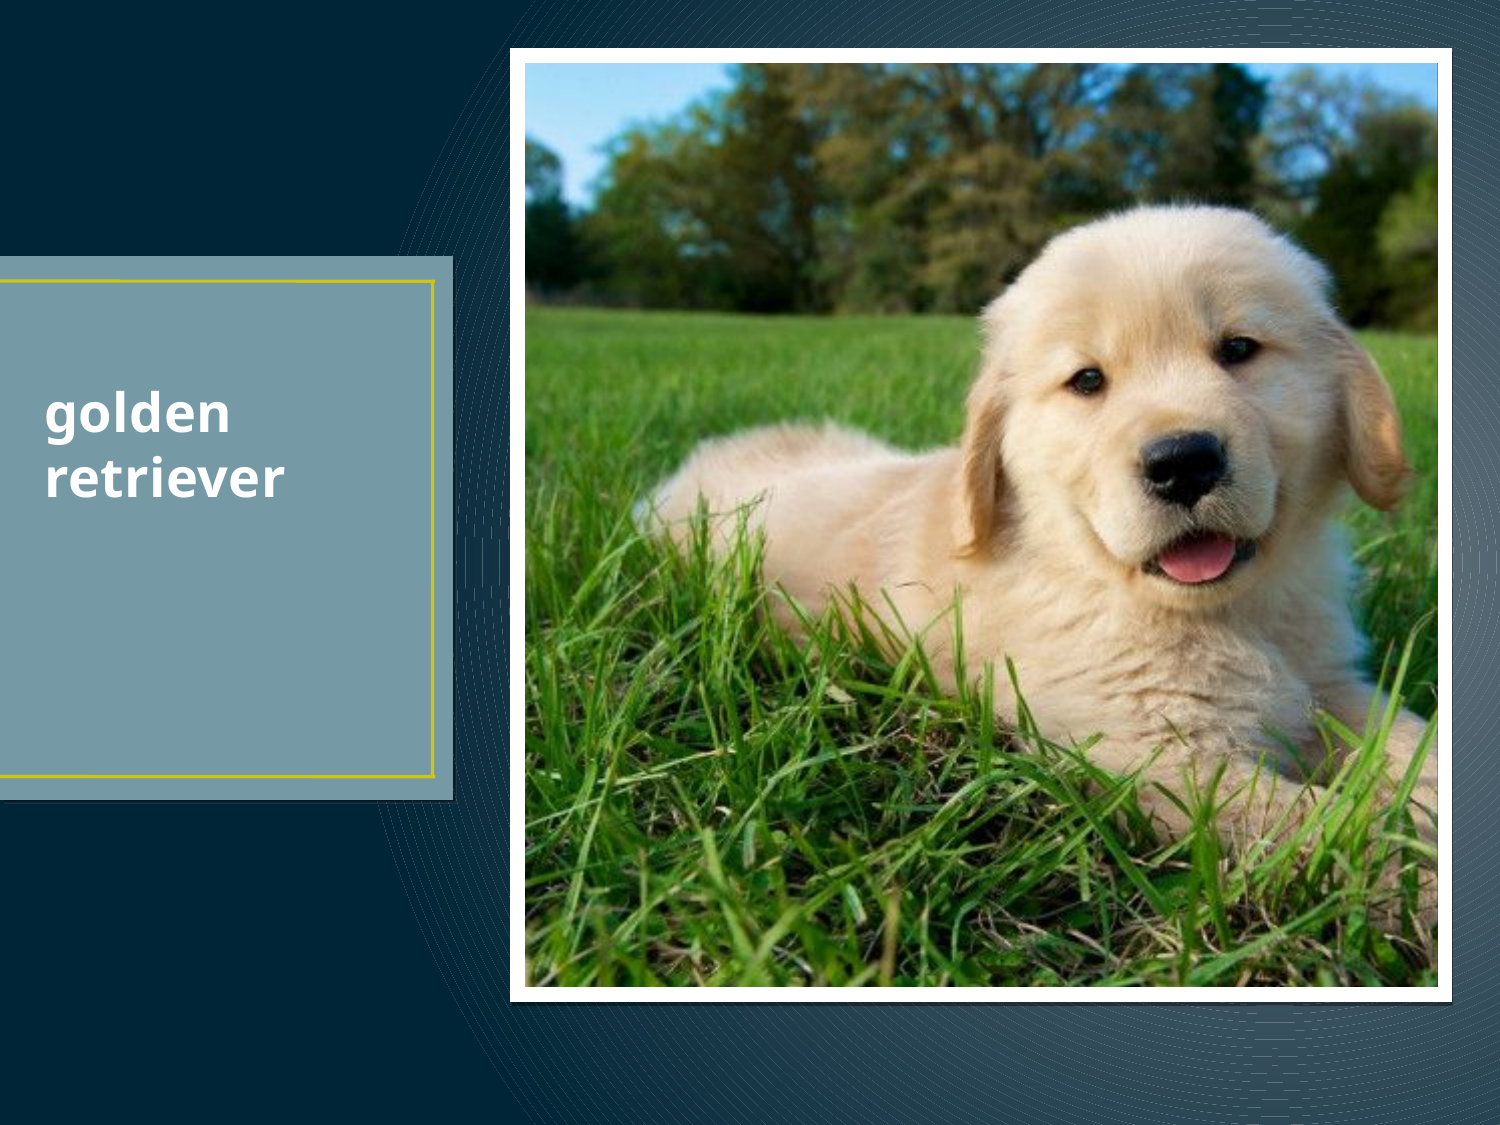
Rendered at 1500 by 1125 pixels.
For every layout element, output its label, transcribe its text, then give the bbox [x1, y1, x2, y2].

title golden retriever [29, 290, 420, 516]
picture [525, 62, 1438, 988]
